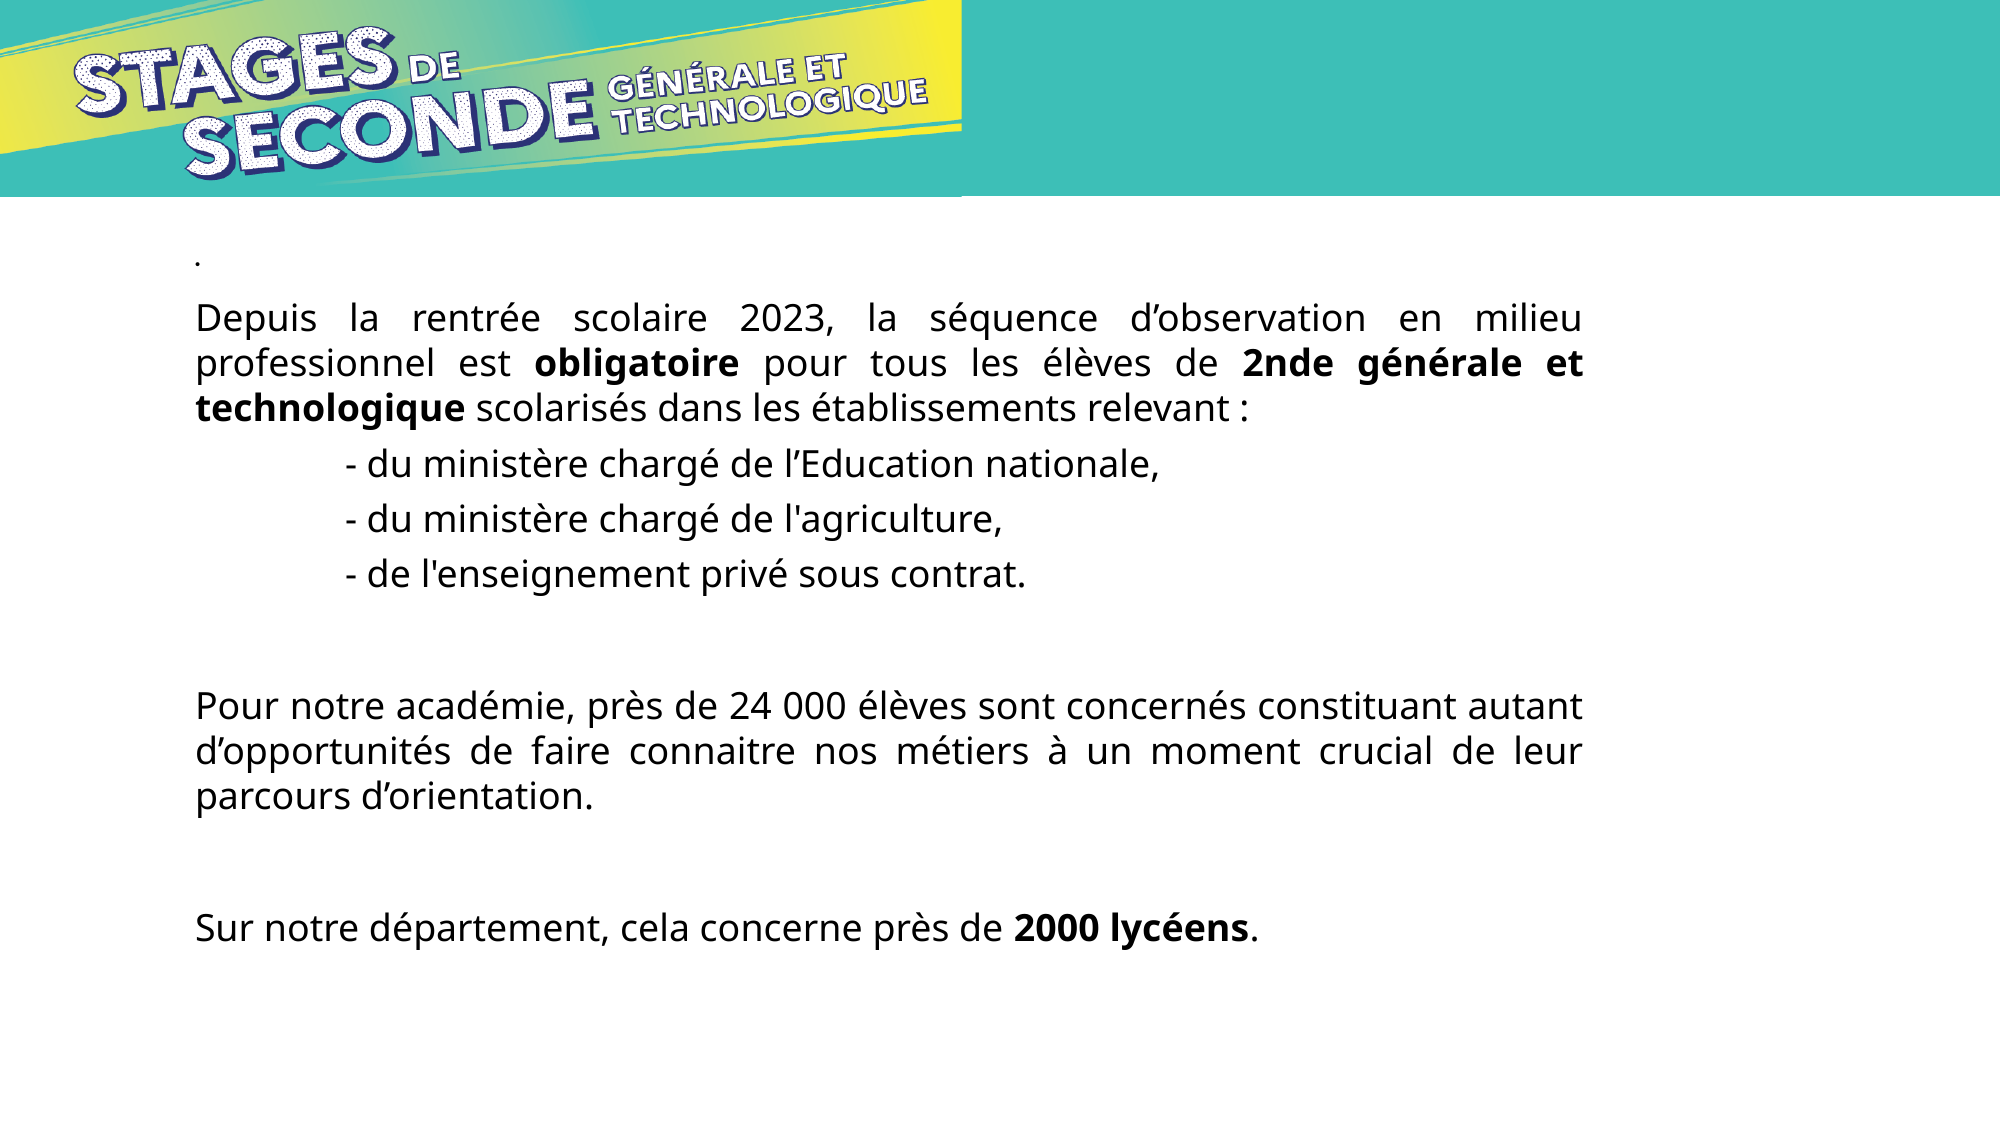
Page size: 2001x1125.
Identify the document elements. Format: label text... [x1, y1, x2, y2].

text_box [962, 0, 2000, 196]
picture [0, 0, 962, 197]
list Depuis la rentrée scolaire 2023, la séquence d’observation en milieu professionnel est obligatoire pour tous les élèves de 2nde générale et technologique scolarisés dans les établissements relevant : - du ministère chargé de l’Education nationale, - du ministère chargé de l'agriculture, - de l'enseignement privé sous contrat. Pour notre académie, près de 24 000 élèves sont concernés constituant autant d’opportunités de faire connaitre nos métiers à un moment crucial de leur parcours d’orientation. Sur notre département, cela concerne près de 2000 lycéens. [179, 248, 1601, 1004]
